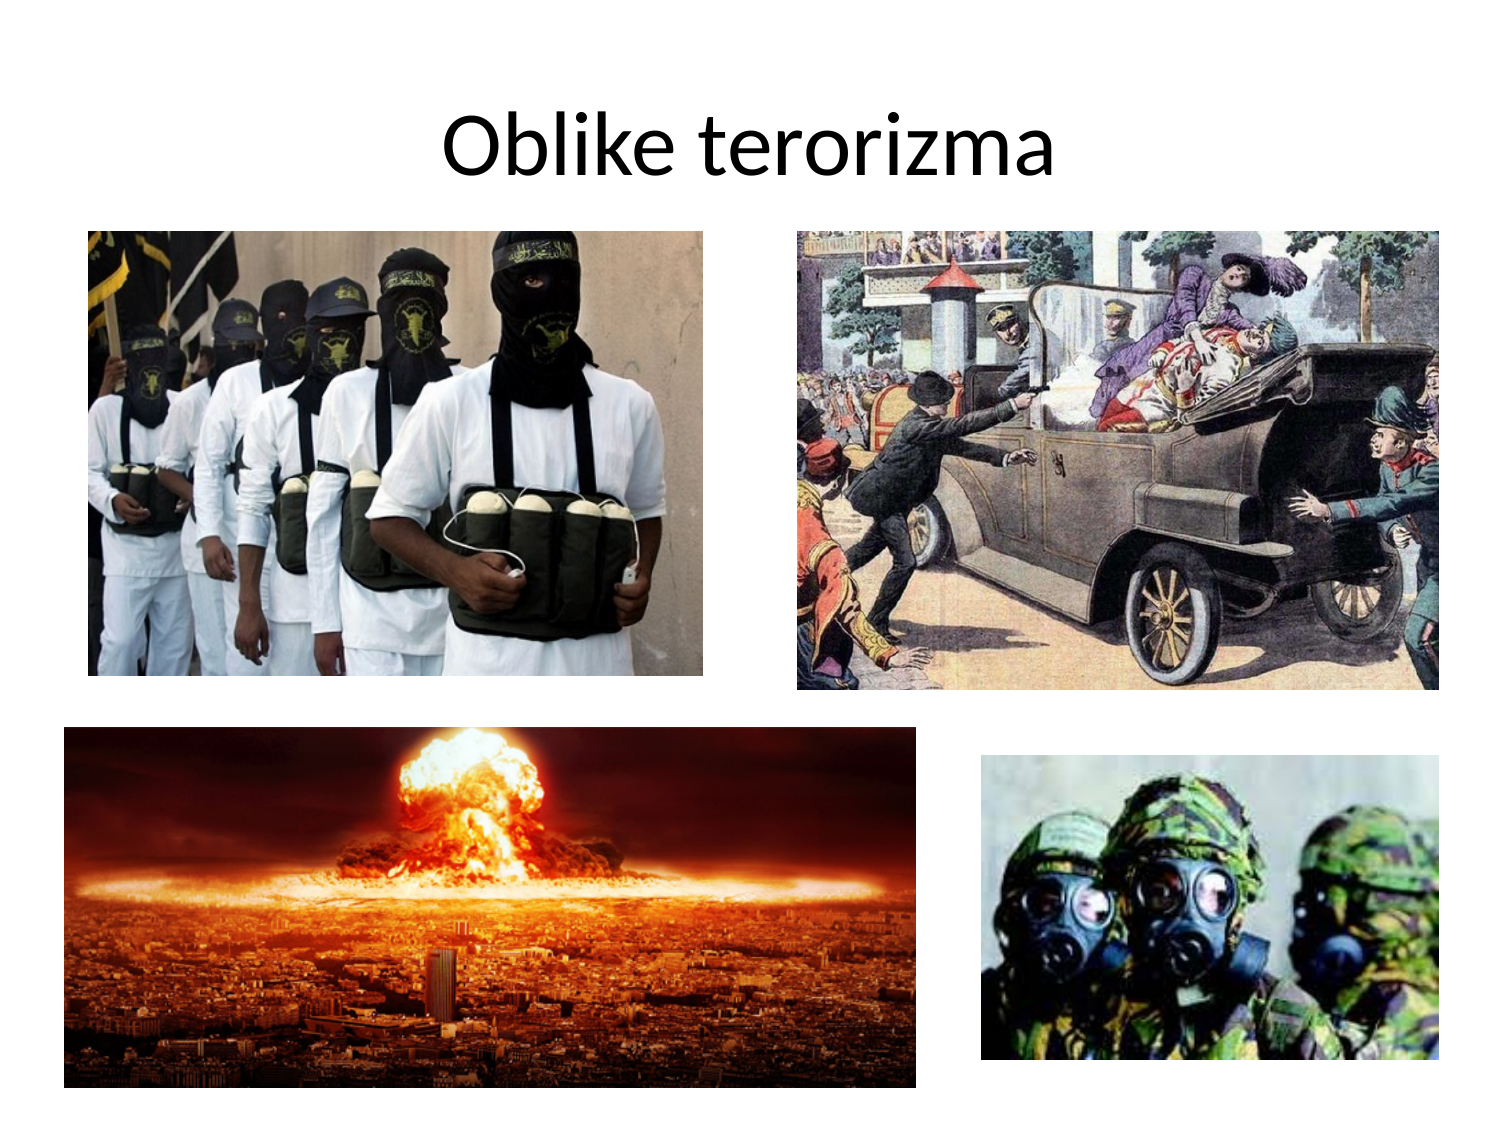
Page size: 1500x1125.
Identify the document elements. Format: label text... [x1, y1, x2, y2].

picture [88, 231, 703, 676]
title Oblike terorizma [75, 45, 1425, 233]
picture [981, 755, 1439, 1061]
picture [64, 727, 916, 1088]
picture [797, 231, 1439, 690]
